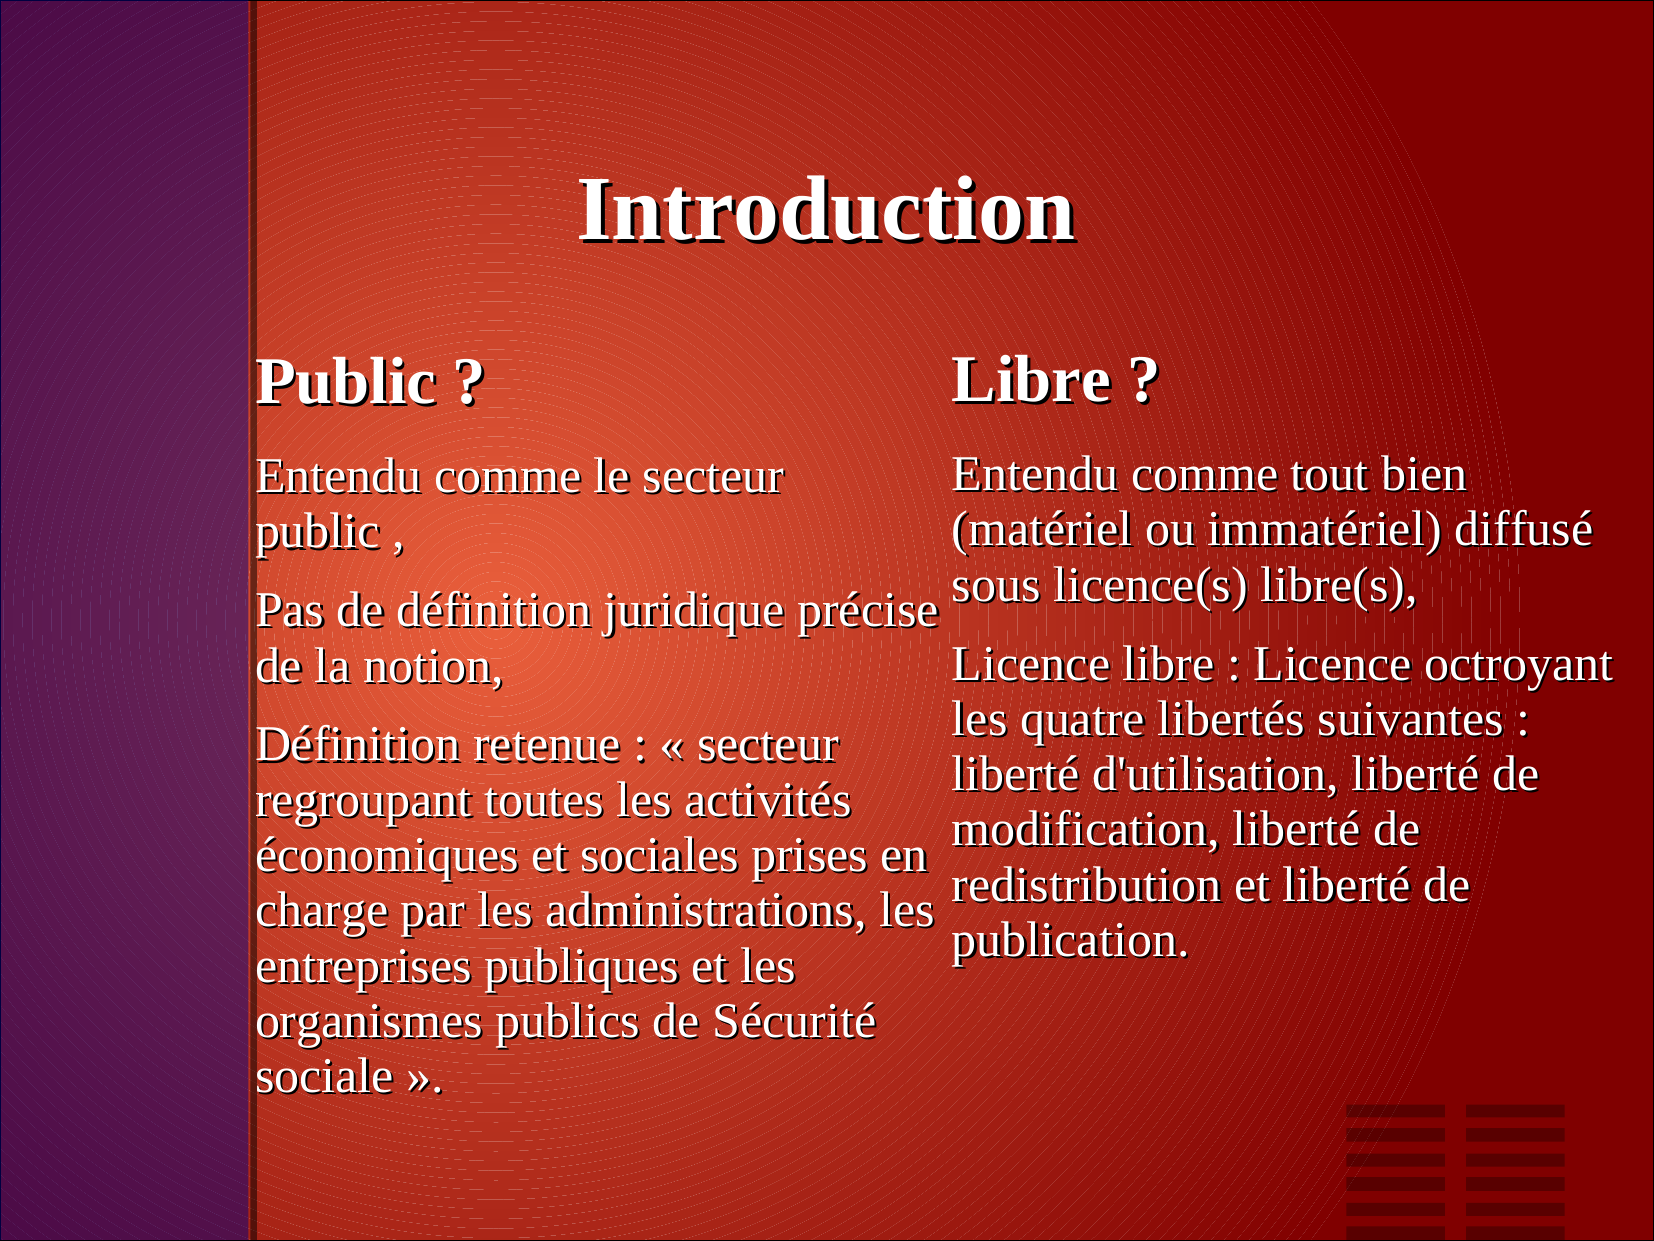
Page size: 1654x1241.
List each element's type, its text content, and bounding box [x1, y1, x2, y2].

list Libre ? Entendu comme tout bien (matériel ou immatériel) diffusé sous licence(s) libre(s), Licence libre : Licence octroyant les quatre libertés suivantes : liberté d'utilisation, liberté de modification, liberté de redistribution et liberté de publication. [951, 342, 1623, 1124]
title Introduction [119, 104, 1533, 313]
list Public ? Entendu comme le secteur public , Pas de définition juridique précise de la notion, Définition retenue : « secteur regroupant toutes les activités économiques et sociales prises en charge par les administrations, les entreprises publiques et les organismes publics de Sécurité sociale ». [255, 344, 945, 1126]
